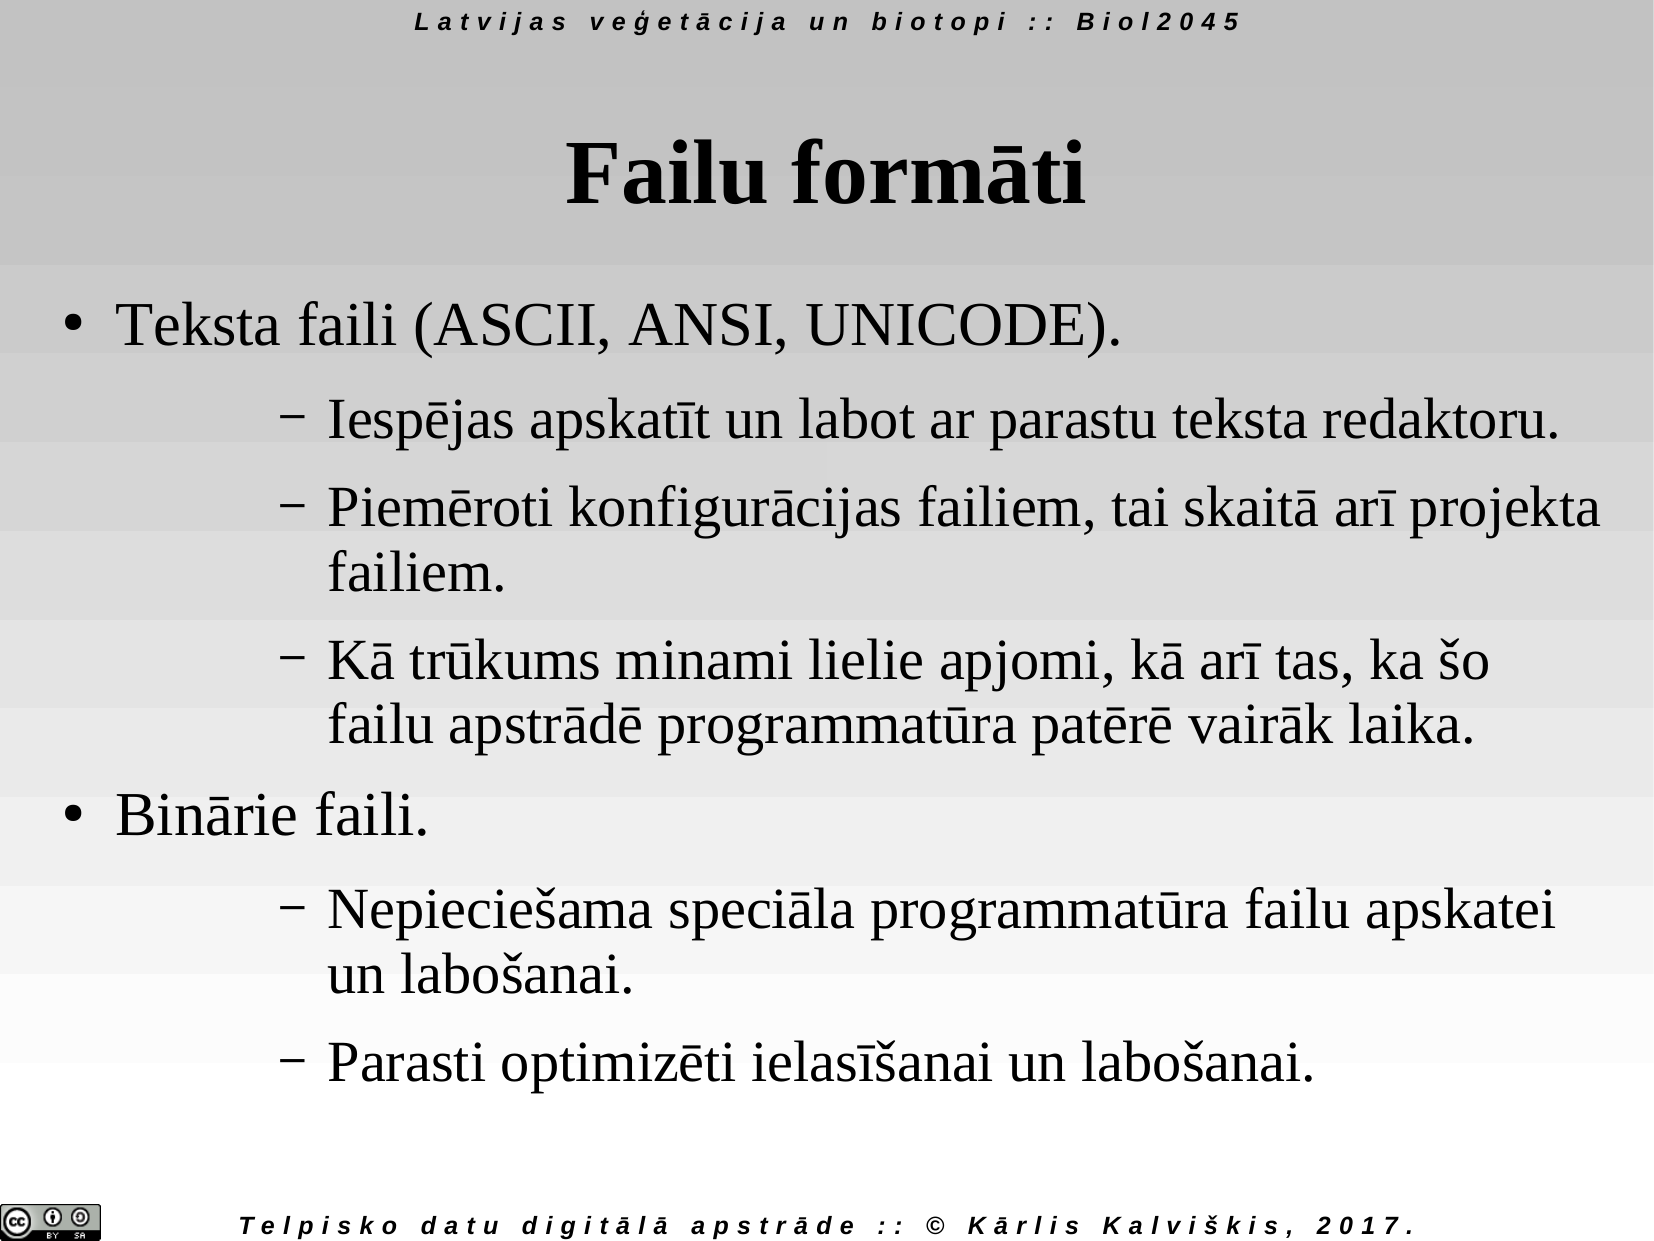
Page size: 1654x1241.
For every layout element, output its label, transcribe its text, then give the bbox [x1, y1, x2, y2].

list Teksta faili (ASCII, ANSI, UNICODE). Iespējas apskatīt un labot ar parastu teksta redaktoru. Piemēroti konfigurācijas failiem, tai skaitā arī projekta failiem. Kā trūkums minami lielie apjomi, kā arī tas, ka šo failu apstrādē programmatūra patērē vairāk laika. Binārie faili. Nepieciešama speciāla programmatūra failu apskatei un labošanai. Parasti optimizēti ielasīšanai un labošanai. [44, 289, 1610, 1113]
picture [0, 0, 1654, 1241]
title Failu formāti [29, 49, 1625, 296]
